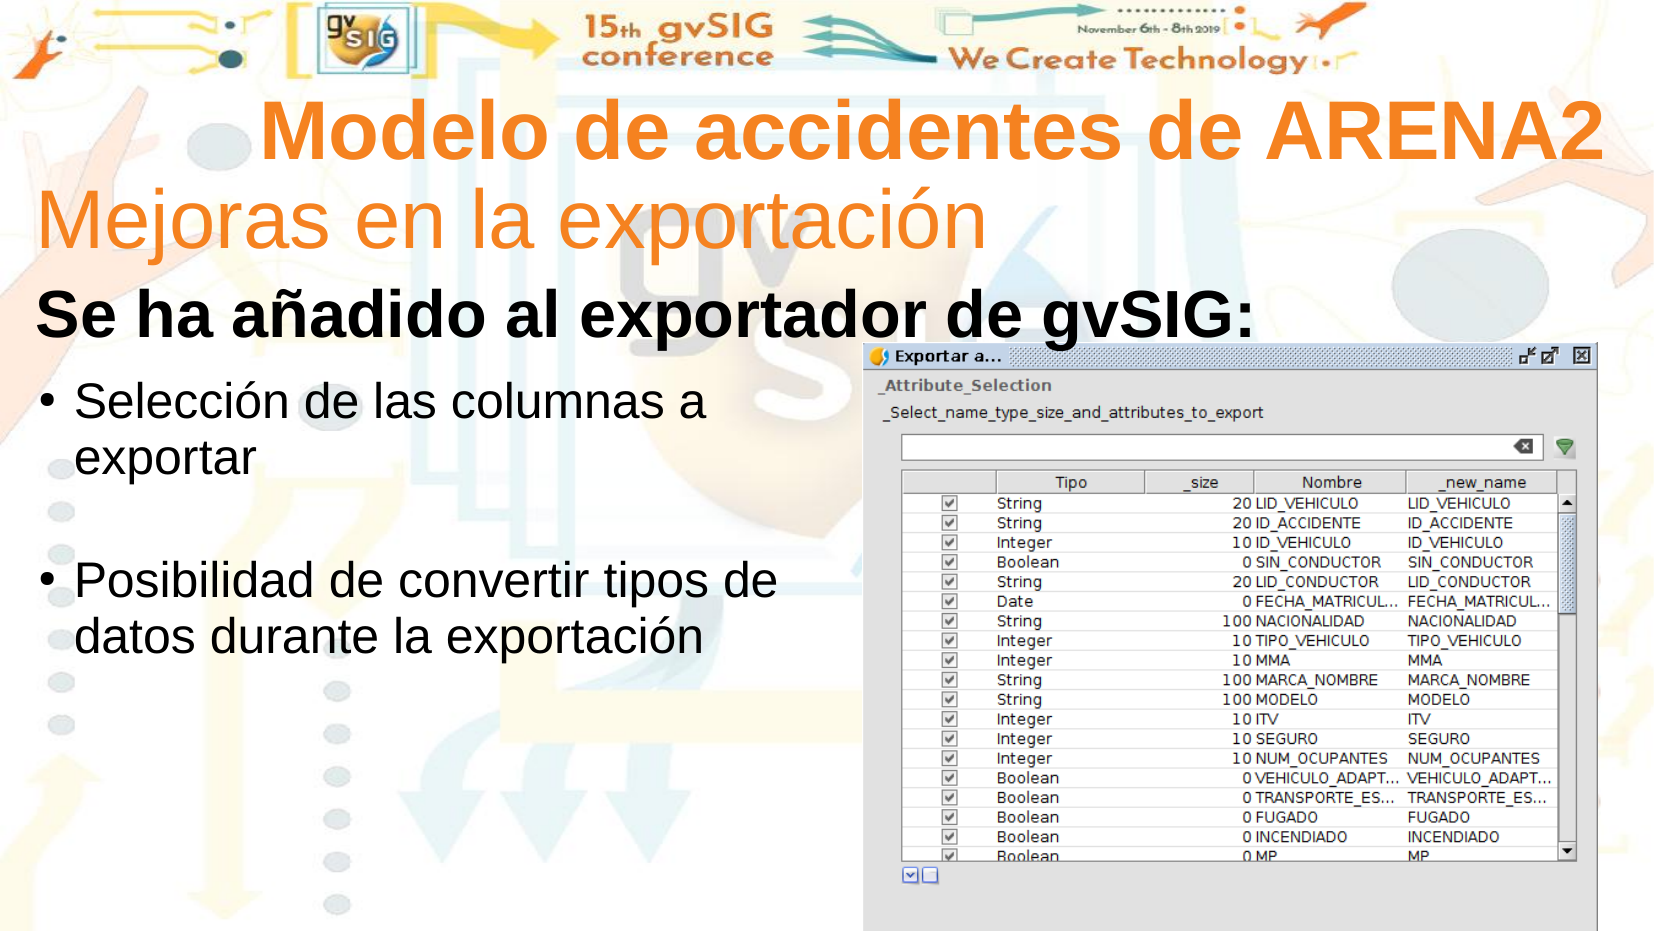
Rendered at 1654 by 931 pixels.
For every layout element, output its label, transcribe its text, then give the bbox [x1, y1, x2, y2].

title Modelo de accidentes de ARENA2 [47, 84, 1607, 167]
text_box Selección de las columnas a exportar Posibilidad de convertir tipos de datos durante la exportación [23, 366, 886, 861]
picture [0, 0, 1654, 931]
text_box Se ha añadido al exportador de gvSIG: [0, 265, 1489, 892]
title Mejoras en la exportación [35, 167, 1616, 272]
